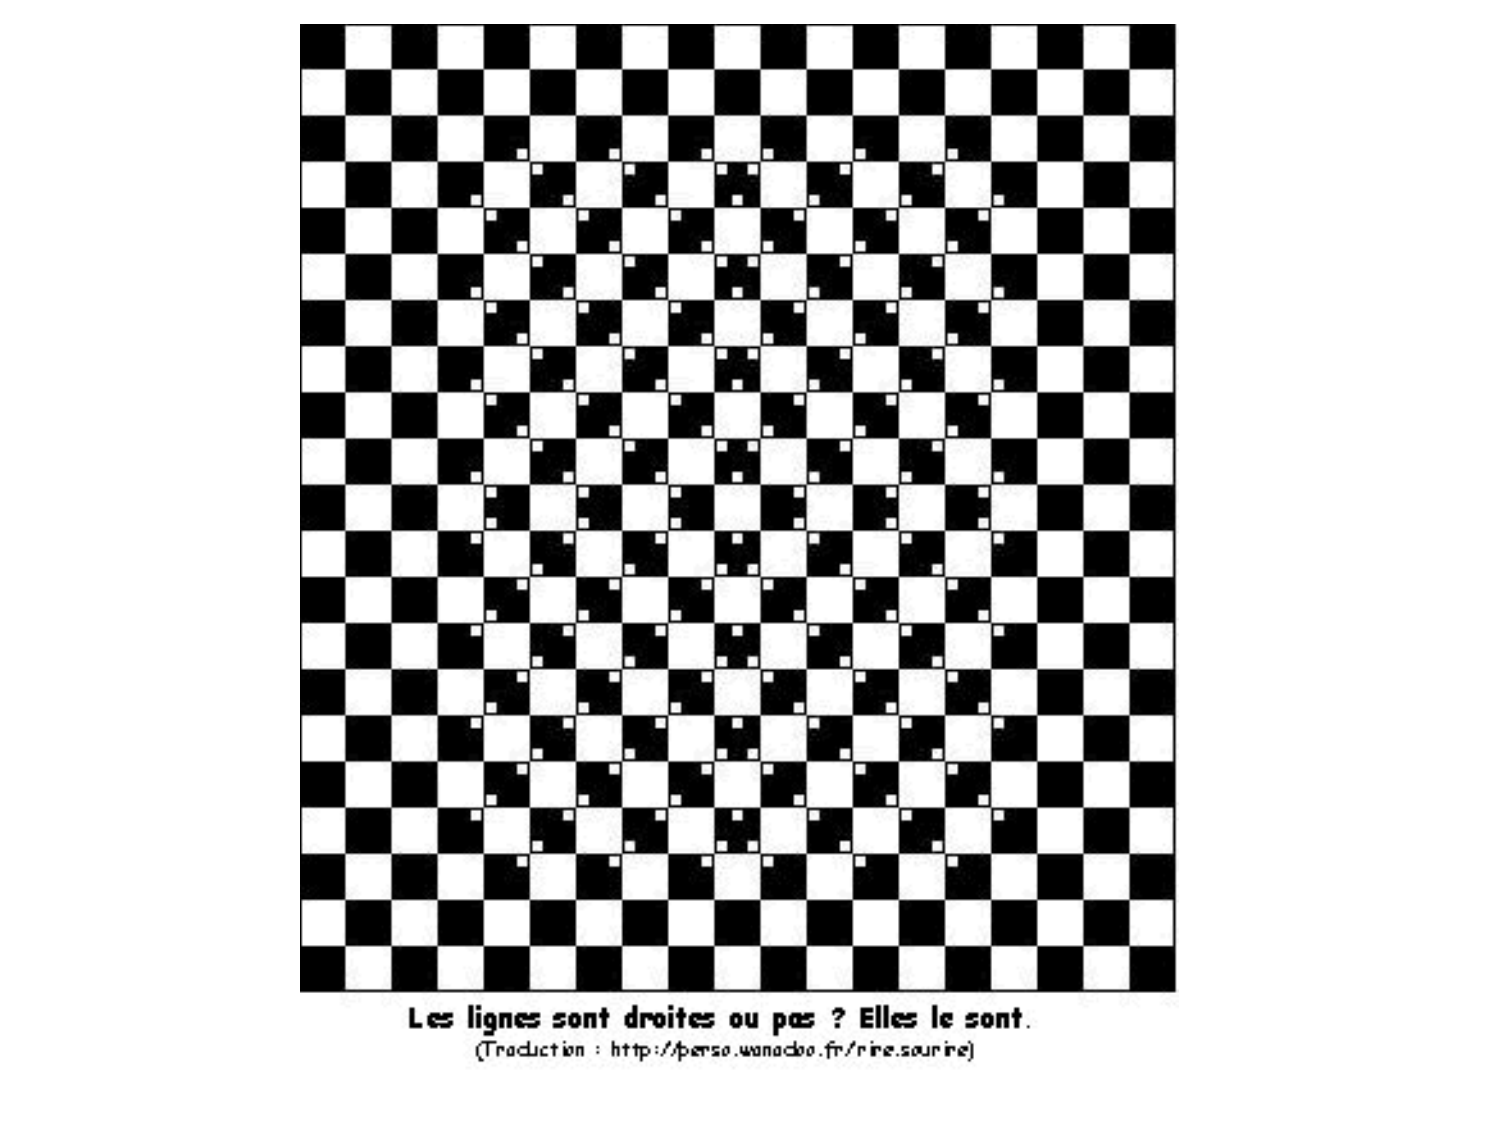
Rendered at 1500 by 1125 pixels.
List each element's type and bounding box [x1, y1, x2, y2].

picture [300, 24, 1179, 1075]
